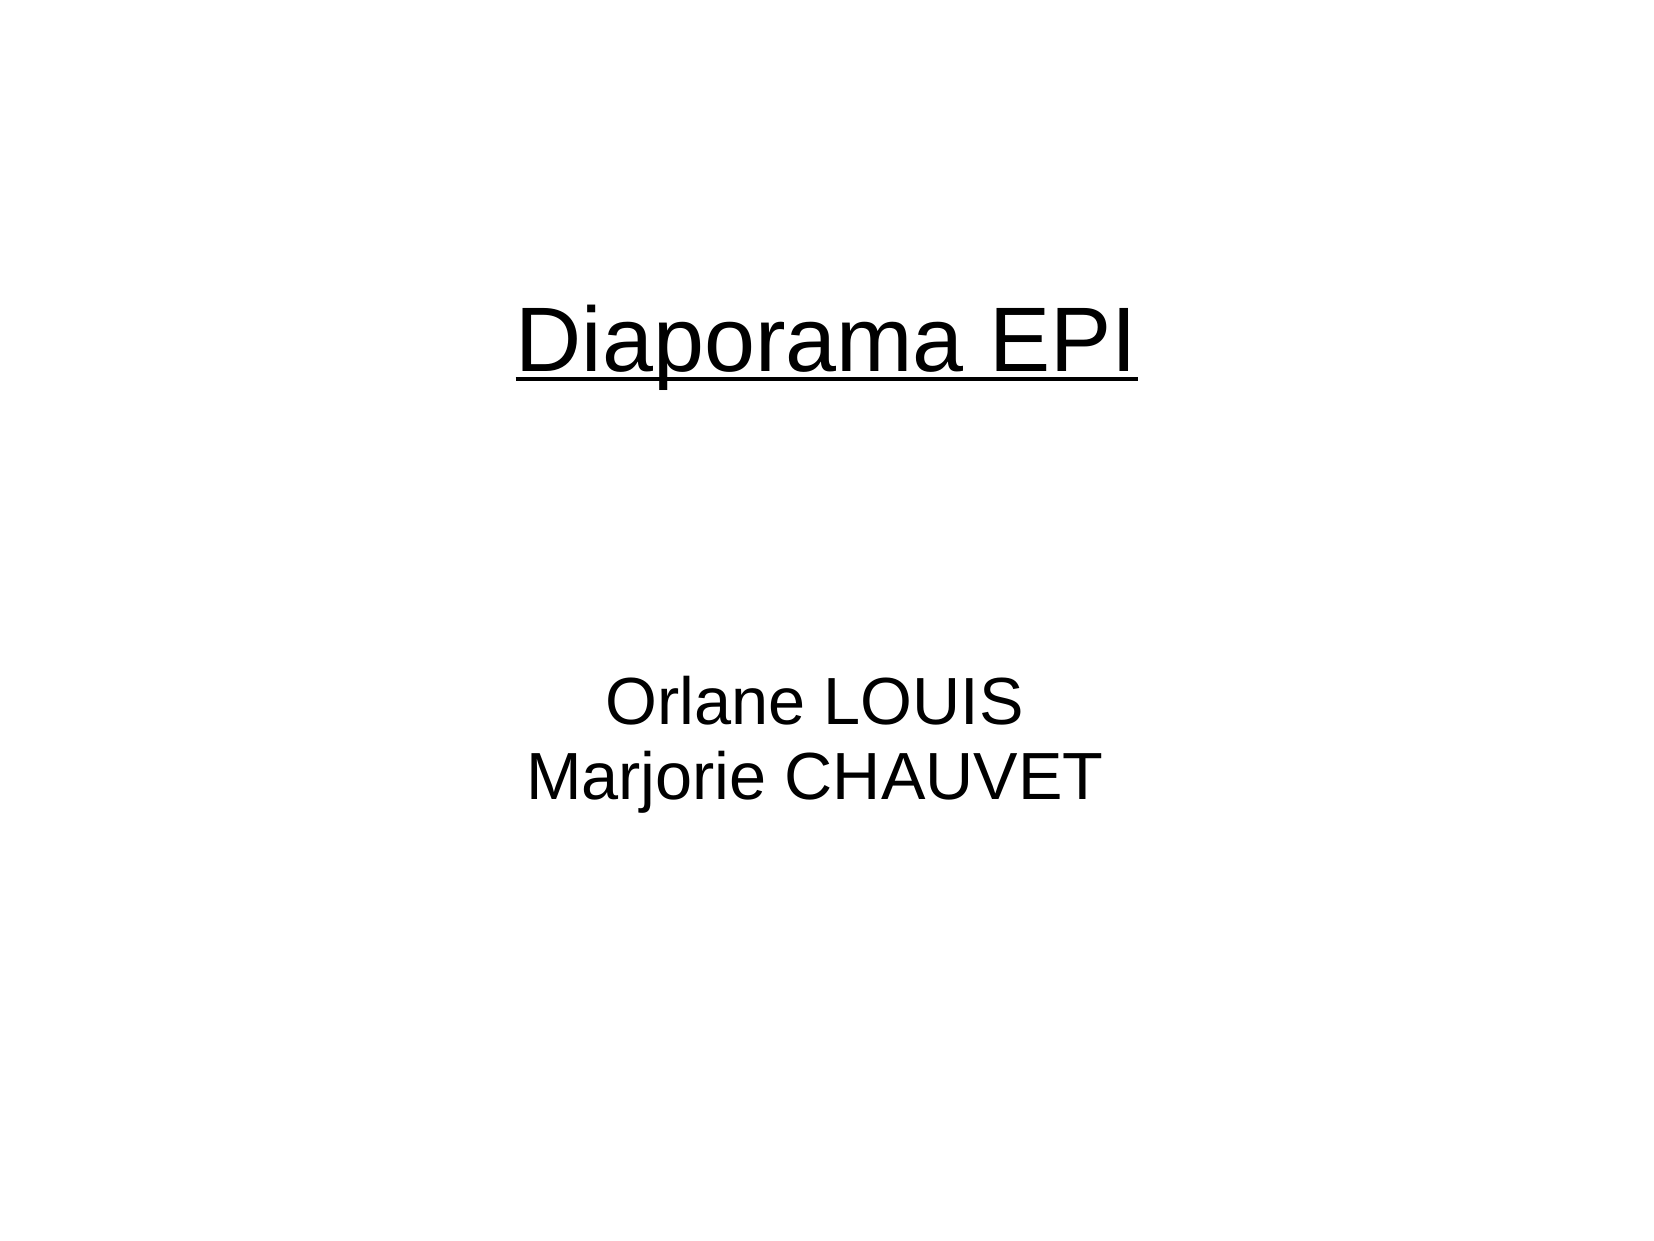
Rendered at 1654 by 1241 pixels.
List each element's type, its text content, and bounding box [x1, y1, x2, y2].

subtitle Orlane LOUIS Marjorie CHAUVET [70, 379, 1560, 1099]
title Diaporama EPI [82, 236, 1571, 444]
